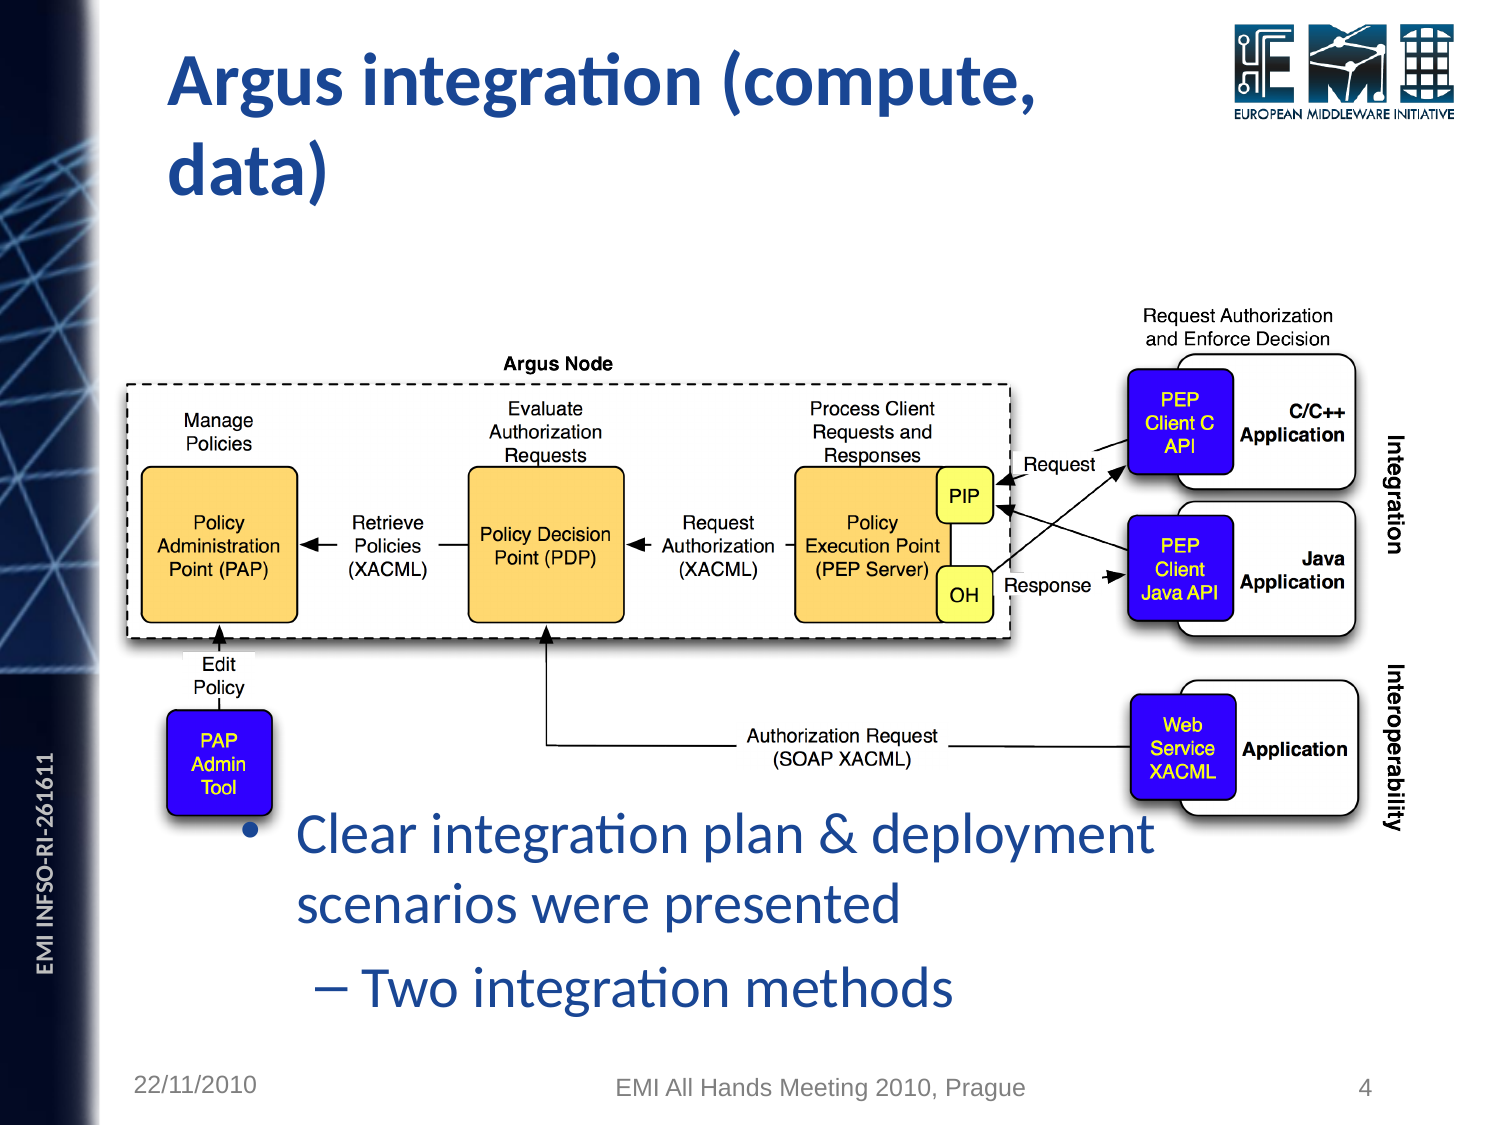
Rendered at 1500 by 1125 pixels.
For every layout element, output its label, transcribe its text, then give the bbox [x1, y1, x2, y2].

text_box <number> [1343, 1063, 1426, 1123]
text_box 22/11/2010 [118, 1061, 301, 1123]
title Argus integration (compute, data) [153, 23, 1222, 219]
text_box [104, 70, 1500, 1076]
list Clear integration plan & deployment scenarios were presented Two integration methods [225, 787, 1276, 1051]
picture [0, 0, 111, 1125]
picture [1185, 8, 1500, 70]
text_box EMI All Hands Meeting 2010, Prague [298, 1063, 1344, 1124]
